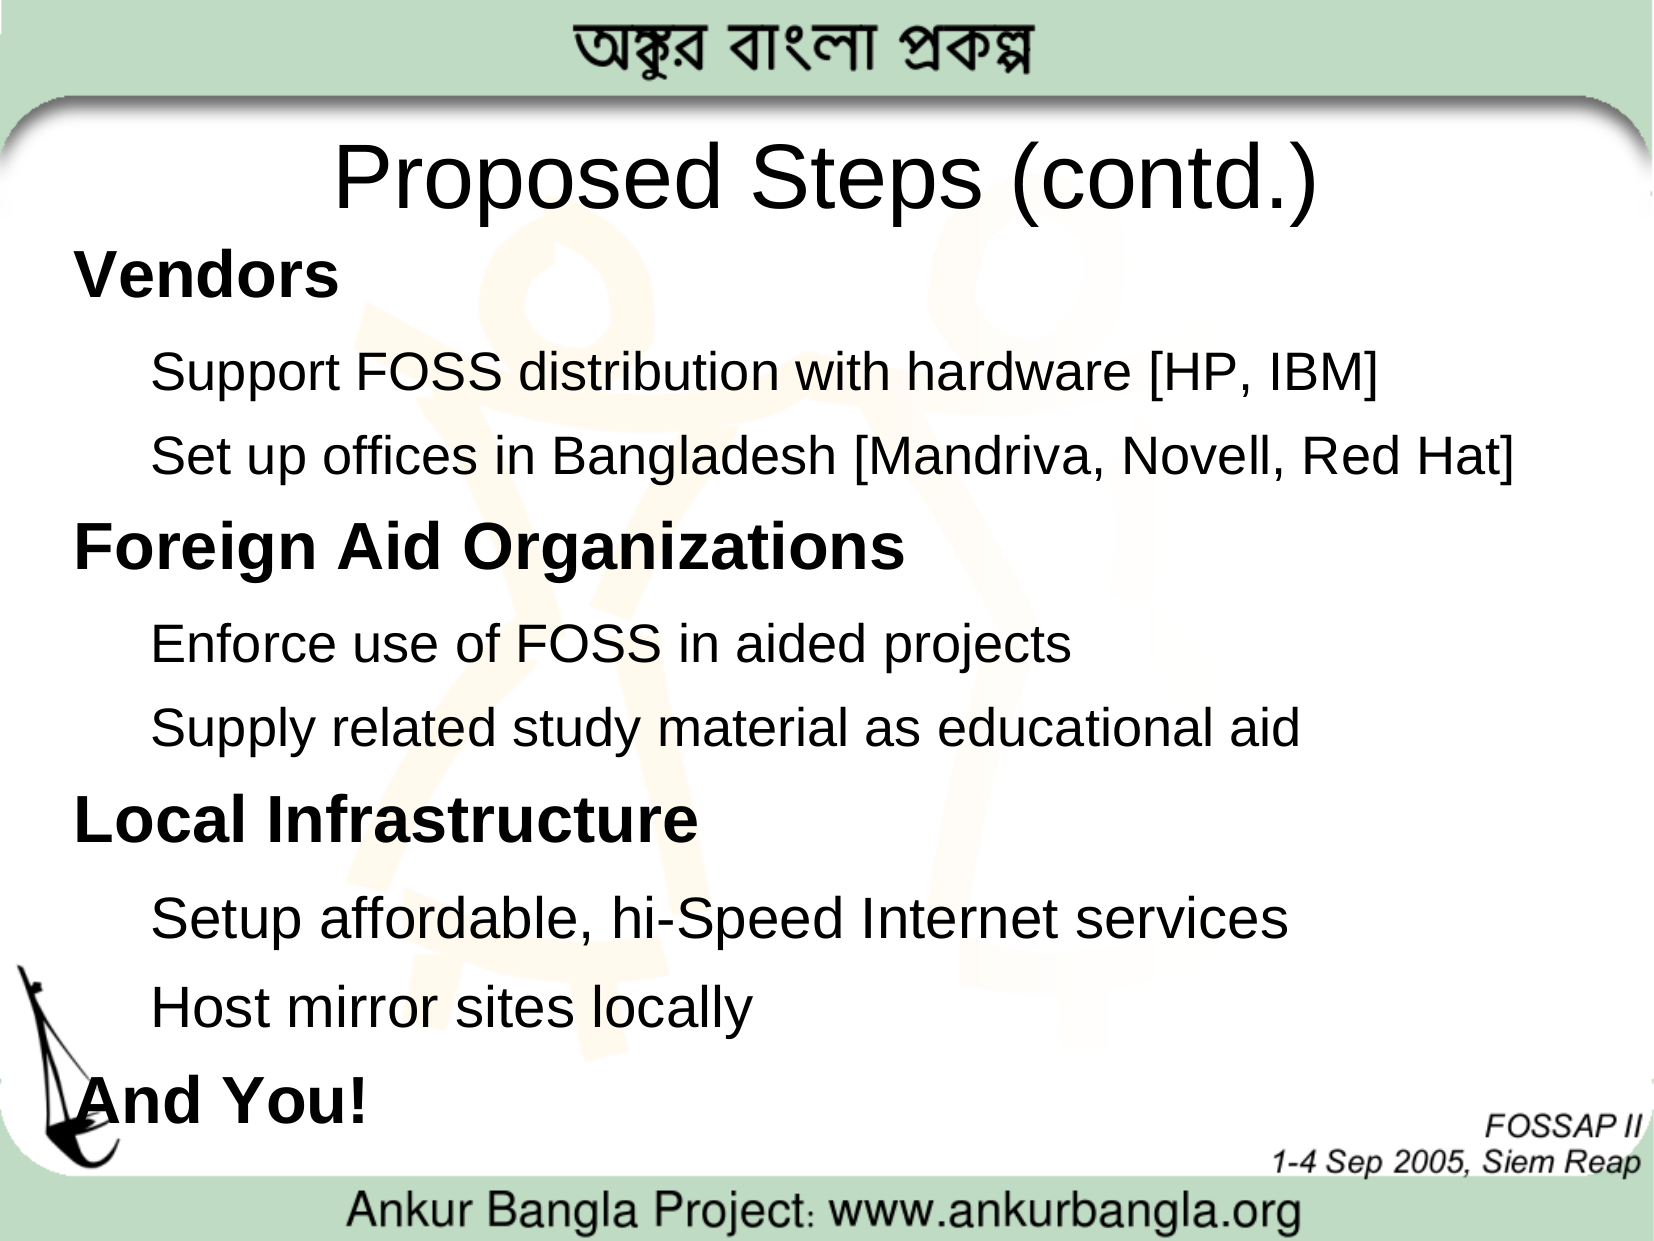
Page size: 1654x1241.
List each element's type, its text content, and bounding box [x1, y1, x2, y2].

list Vendors Support FOSS distribution with hardware [HP, IBM] Set up offices in Bangladesh [Mandriva, Novell, Red Hat] Foreign Aid Organizations Enforce use of FOSS in aided projects Supply related study material as educational aid Local Infrastructure Setup affordable, hi-Speed Internet services Host mirror sites locally And You! [56, 236, 1600, 1138]
picture [0, 0, 1654, 1241]
title Proposed Steps (contd.) [82, 73, 1571, 236]
